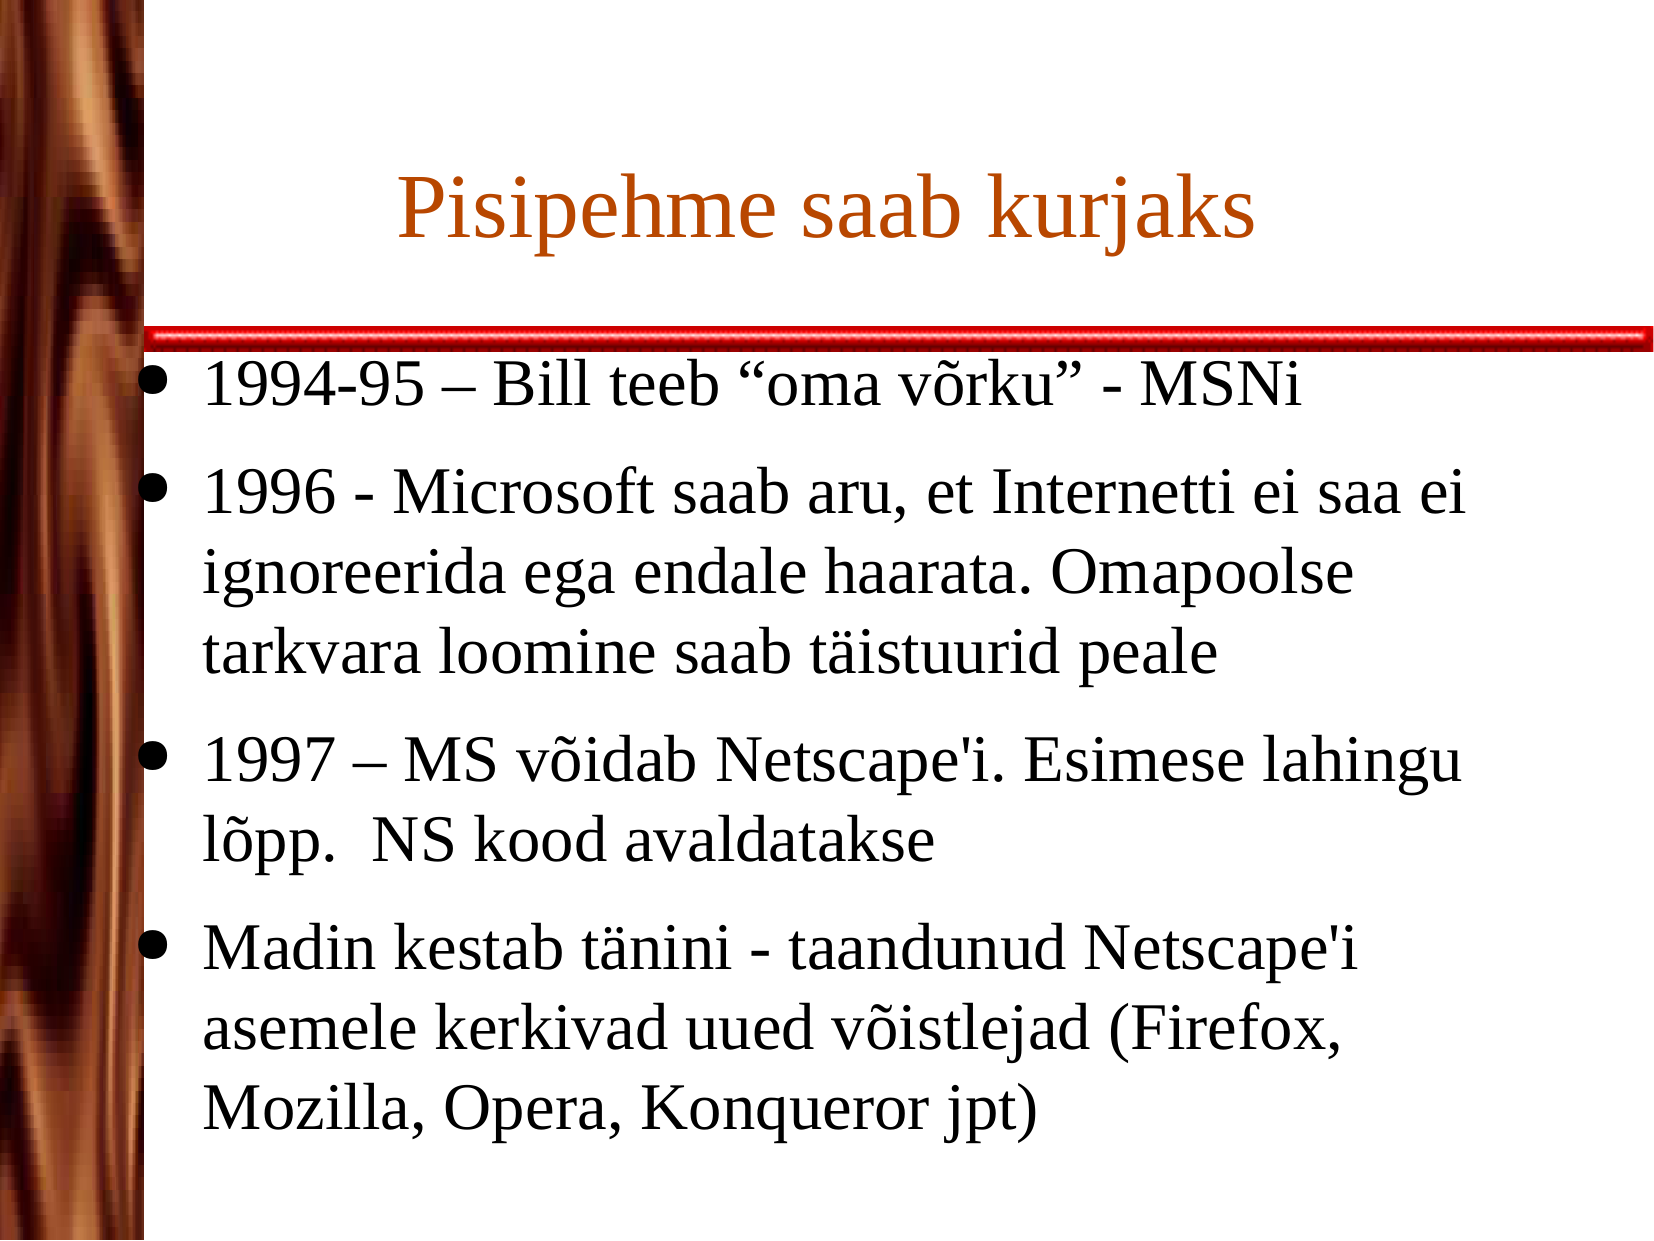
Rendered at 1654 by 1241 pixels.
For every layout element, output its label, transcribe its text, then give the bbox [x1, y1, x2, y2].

title Pisipehme saab kurjaks [121, 102, 1533, 310]
list 1994-95 – Bill teeb “oma võrku” - MSNi 1996 - Microsoft saab aru, et Internetti ei saa ei ignoreerida ega endale haarata. Omapoolse tarkvara loomine saab täistuurid peale 1997 – MS võidab Netscape'i. Esimese lahingu lõpp. NS kood avaldatakse Madin kestab tänini - taandunud Netscape'i asemele kerkivad uued võistlejad (Firefox, Mozilla, Opera, Konqueror jpt) [121, 344, 1533, 1147]
picture [0, 0, 1654, 1240]
